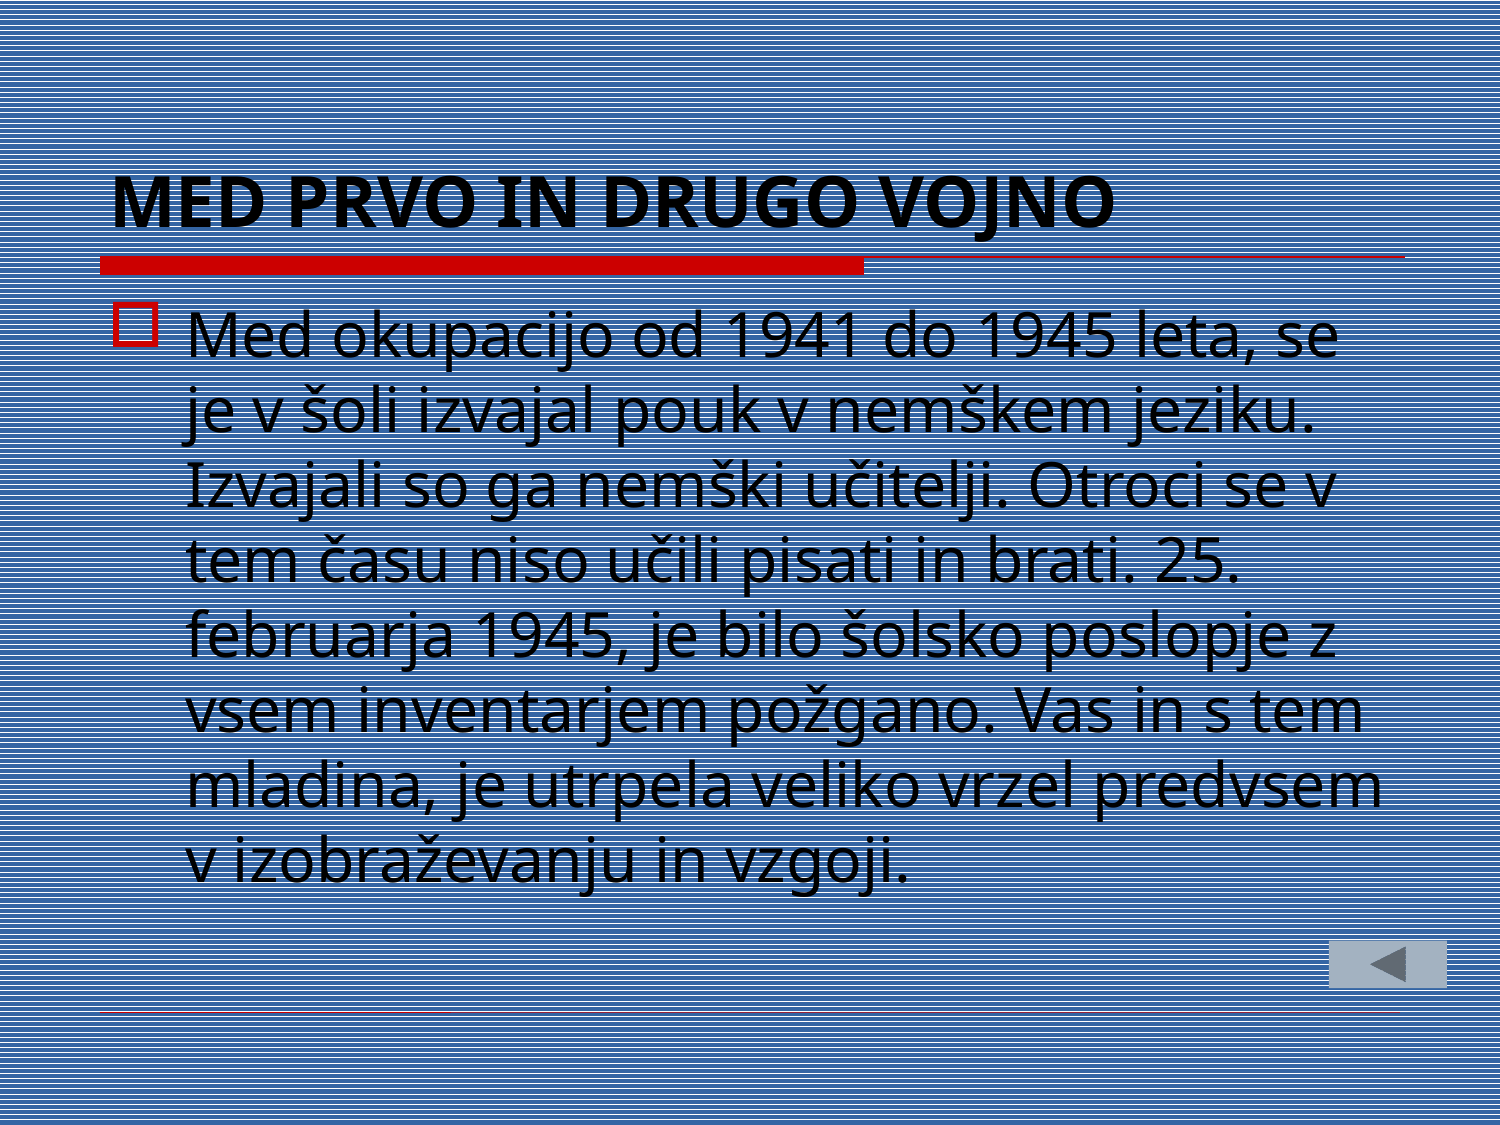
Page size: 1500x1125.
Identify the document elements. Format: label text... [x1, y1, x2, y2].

text_box [1328, 940, 1447, 989]
title MED PRVO IN DRUGO VOJNO [94, 50, 1407, 250]
list Med okupacijo od 1941 do 1945 leta, se je v šoli iz­vajal pouk v nemškem jeziku. Izvajali so ga nemški učitelji. Otroci se v tem času niso učili pisati in brati. 25. februarja 1945, je bilo šolsko poslopje z vsem inven­tarjem požgano. Vas in s tem mladina, je utrpela veliko vrzel predvsem v izobraževanju in vzgoji. [92, 287, 1406, 988]
